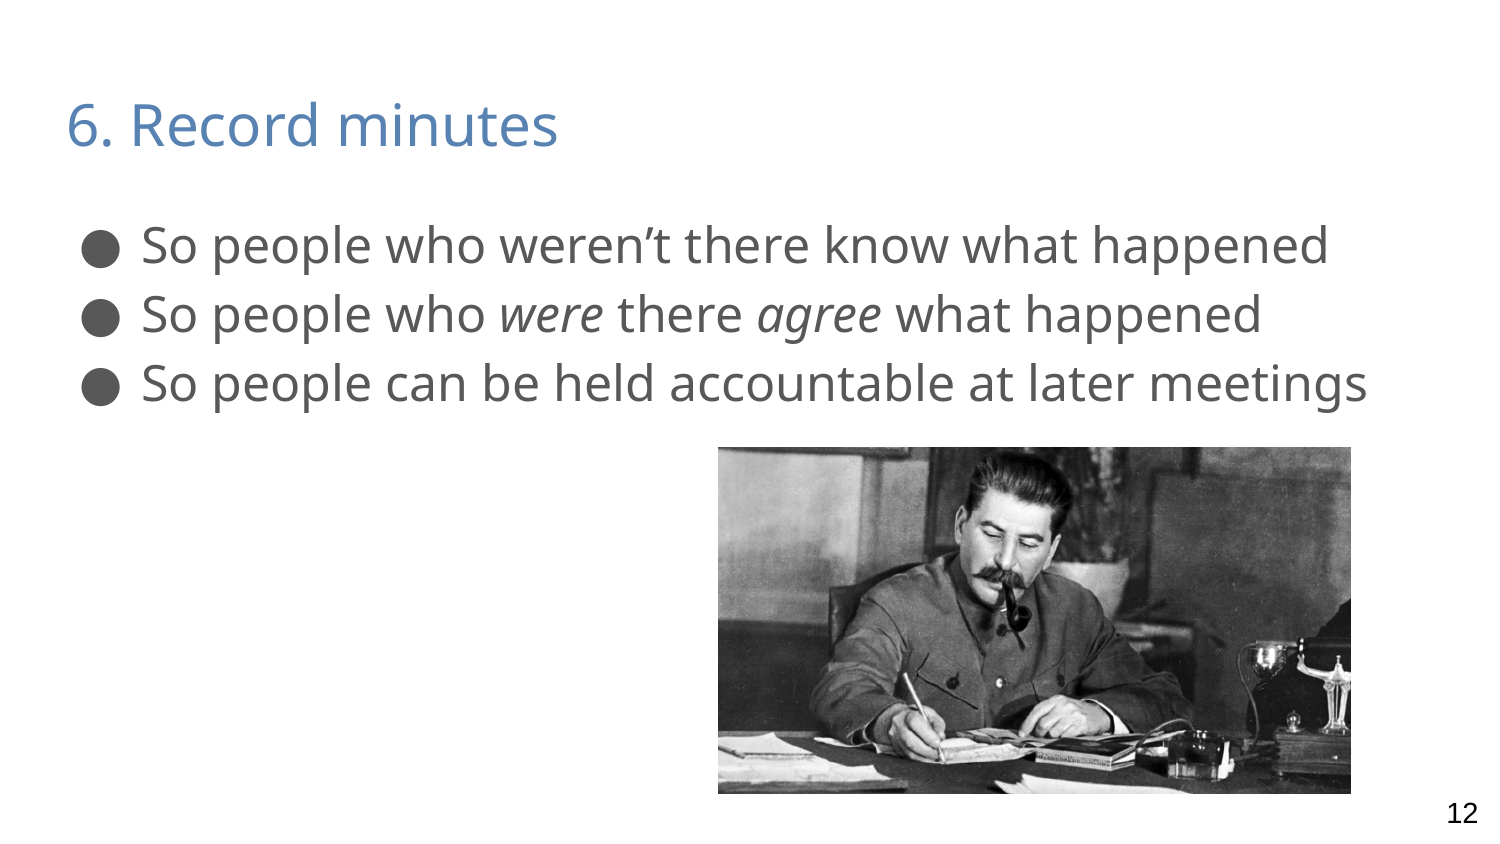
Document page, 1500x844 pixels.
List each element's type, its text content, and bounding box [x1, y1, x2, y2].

slide_number <number> [1403, 779, 1494, 844]
picture [718, 447, 1351, 794]
list So people who weren’t there know what happened So people who were there agree what happened So people can be held accountable at later meetings [51, 189, 1449, 750]
title 6. Record minutes [51, 72, 1449, 167]
